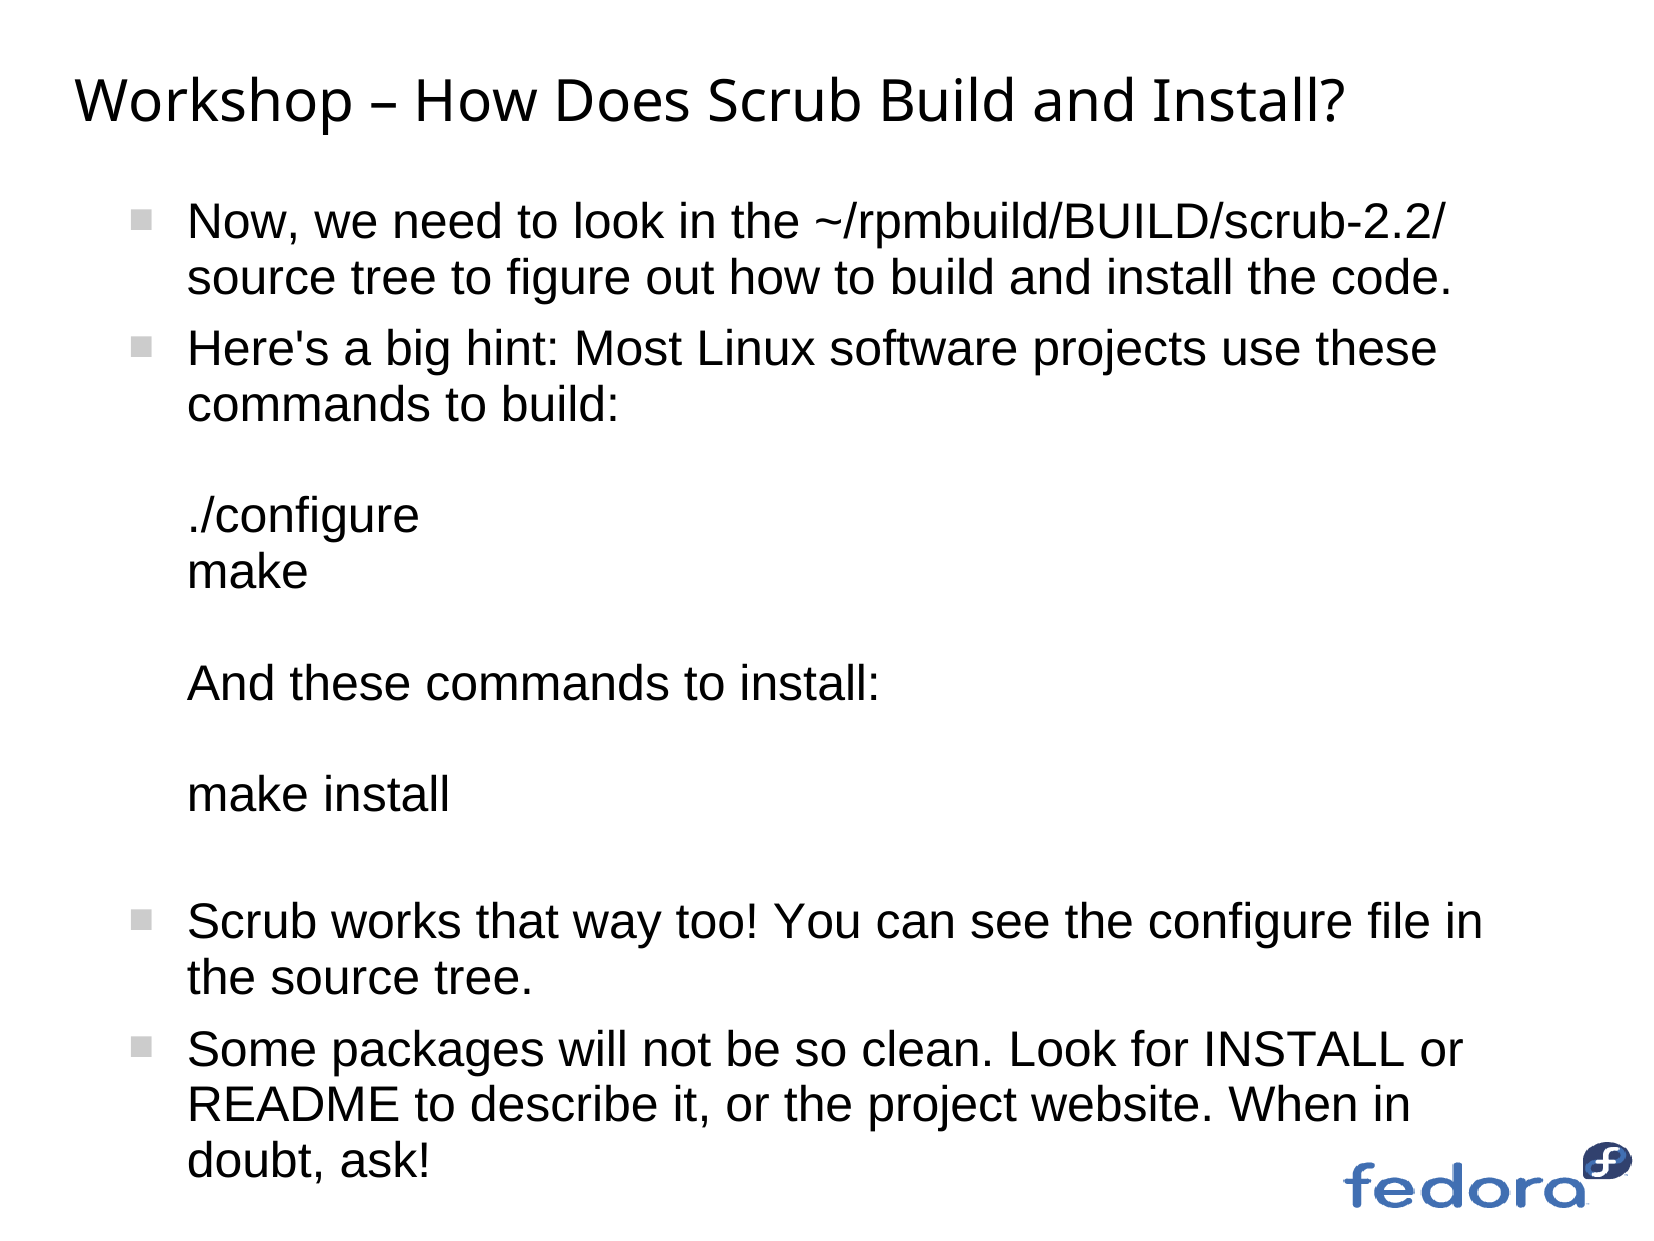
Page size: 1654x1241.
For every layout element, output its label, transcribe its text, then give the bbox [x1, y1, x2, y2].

picture [1332, 1124, 1651, 1227]
list Now, we need to look in the ~/rpmbuild/BUILD/scrub-2.2/ source tree to figure out how to build and install the code. Here's a big hint: Most Linux software projects use these commands to build: ./configure make And these commands to install: make install Scrub works that way too! You can see the configure file in the source tree. Some packages will not be so clean. Look for INSTALL or README to describe it, or the project website. When in doubt, ask! [74, 193, 1498, 1189]
title Workshop – How Does Scrub Build and Install? [74, 39, 1506, 158]
